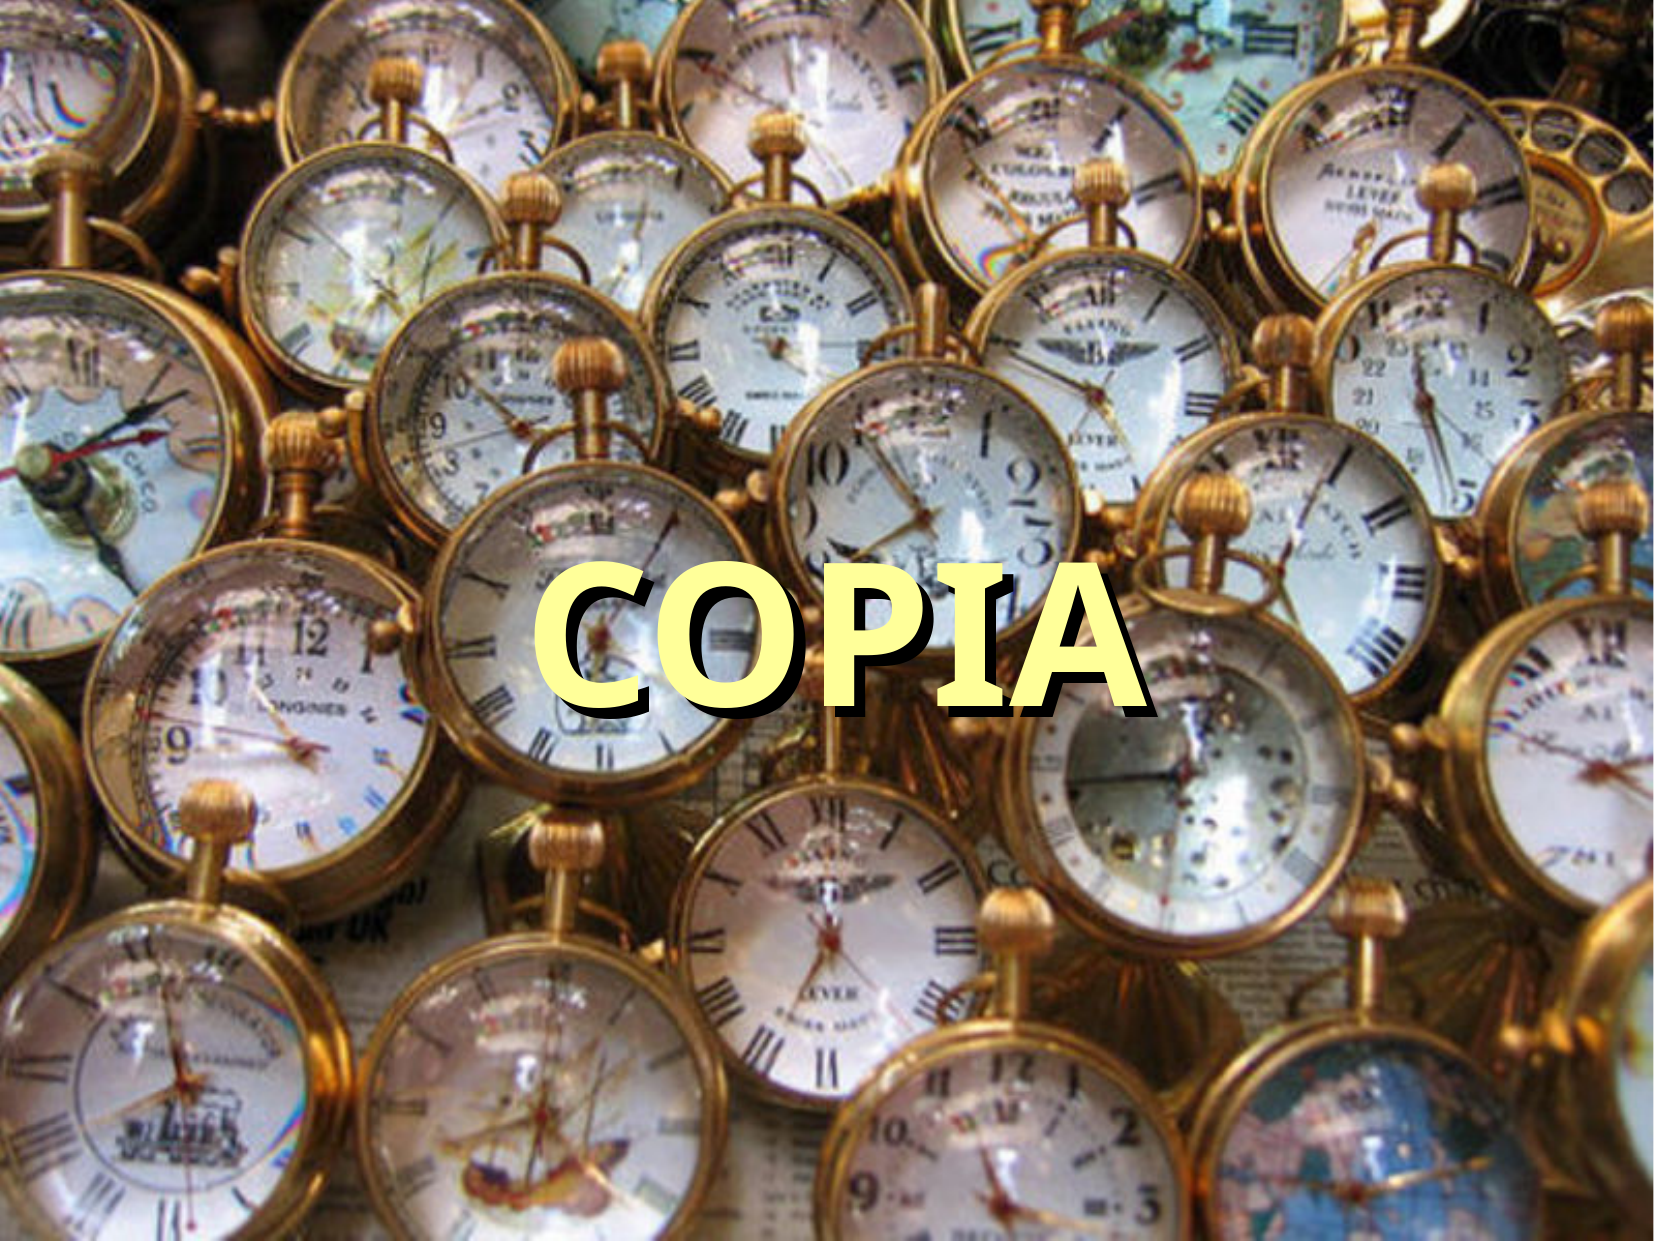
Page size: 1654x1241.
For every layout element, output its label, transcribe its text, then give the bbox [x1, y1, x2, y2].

picture [0, 0, 1654, 1241]
text_box COPIA [421, 485, 1250, 725]
